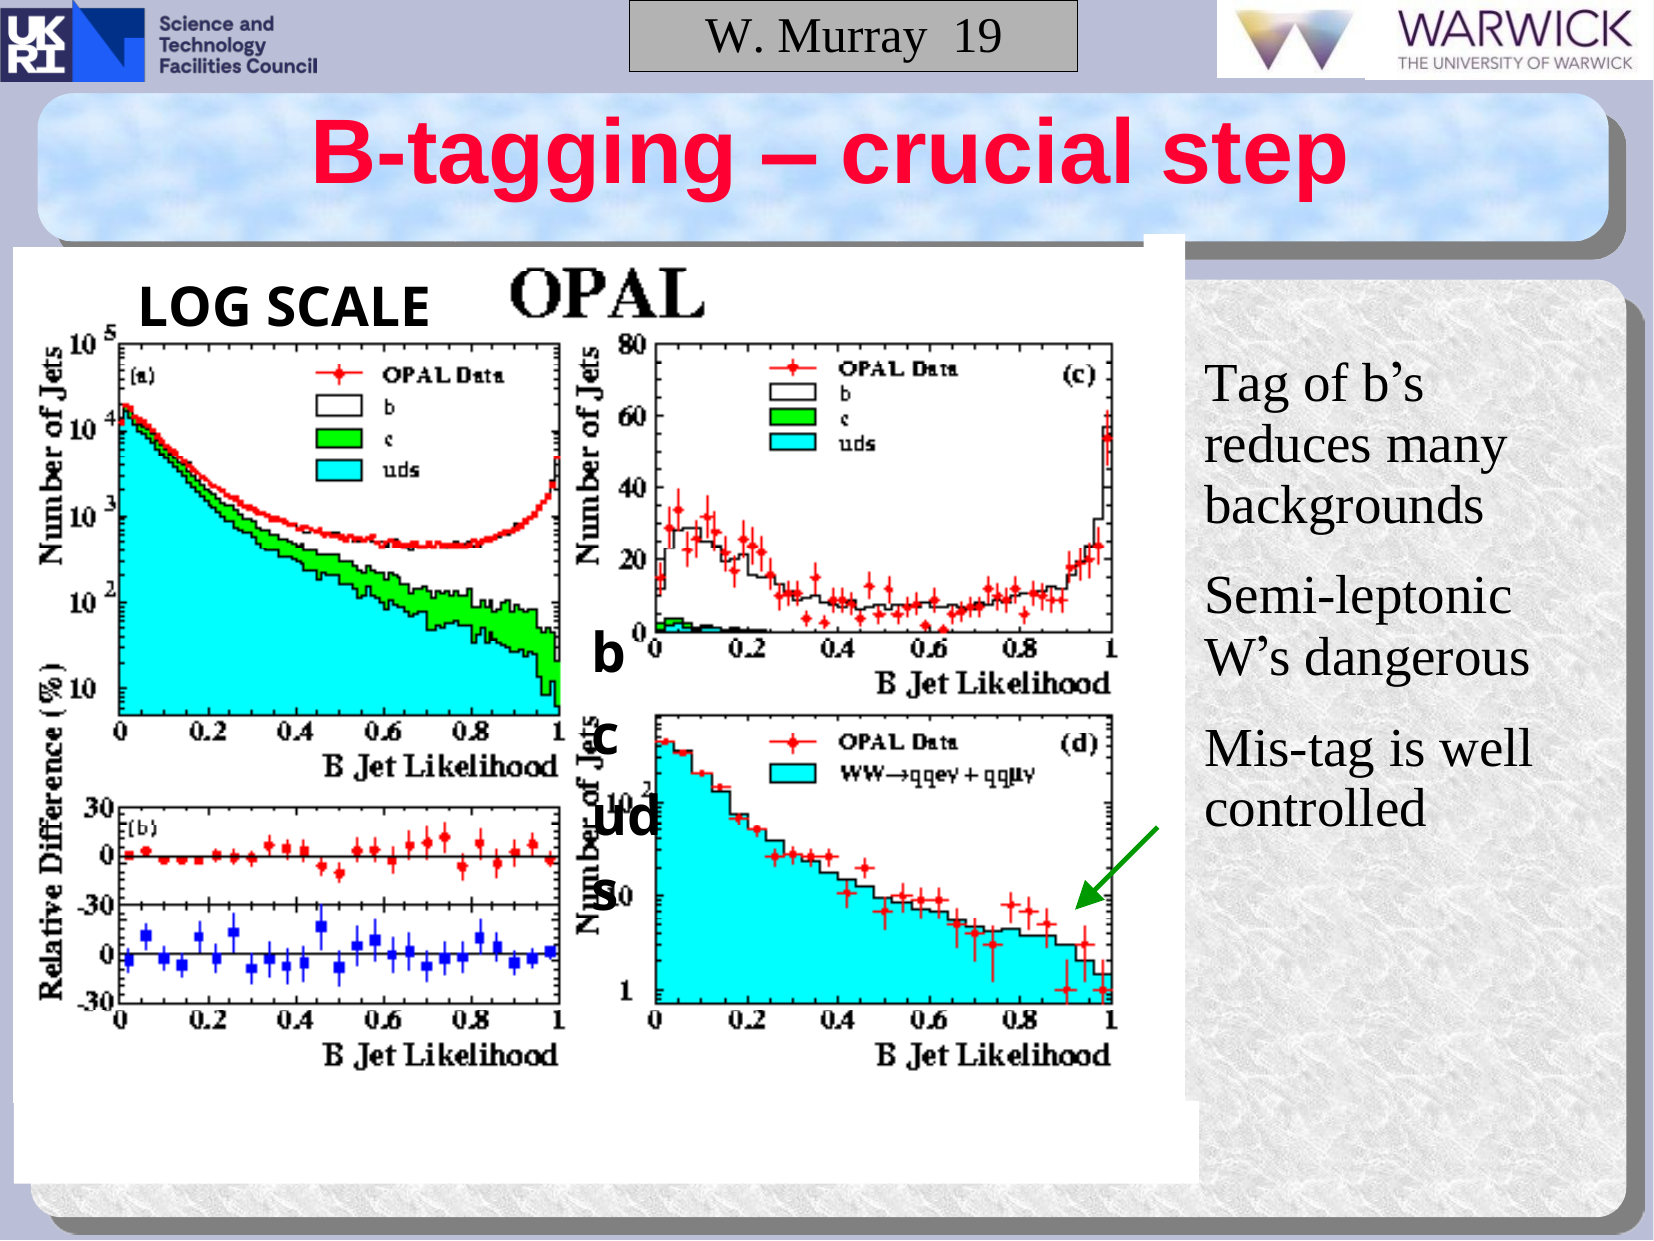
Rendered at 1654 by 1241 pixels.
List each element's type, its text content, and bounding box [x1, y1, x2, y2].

picture [30, 279, 1627, 1218]
title B-tagging – crucial step [184, 82, 1477, 221]
text_box [13, 234, 1199, 1184]
picture [37, 93, 1609, 242]
picture [1217, 0, 1654, 80]
text_box b c uds [575, 606, 697, 897]
text_box LOG SCALE [109, 265, 460, 346]
picture [0, 0, 317, 82]
text_box Tag of b’s reduces many backgrounds Semi-leptonic W’s dangerous Mis-tag is well controlled [1189, 344, 1603, 892]
picture [13, 247, 1143, 1100]
